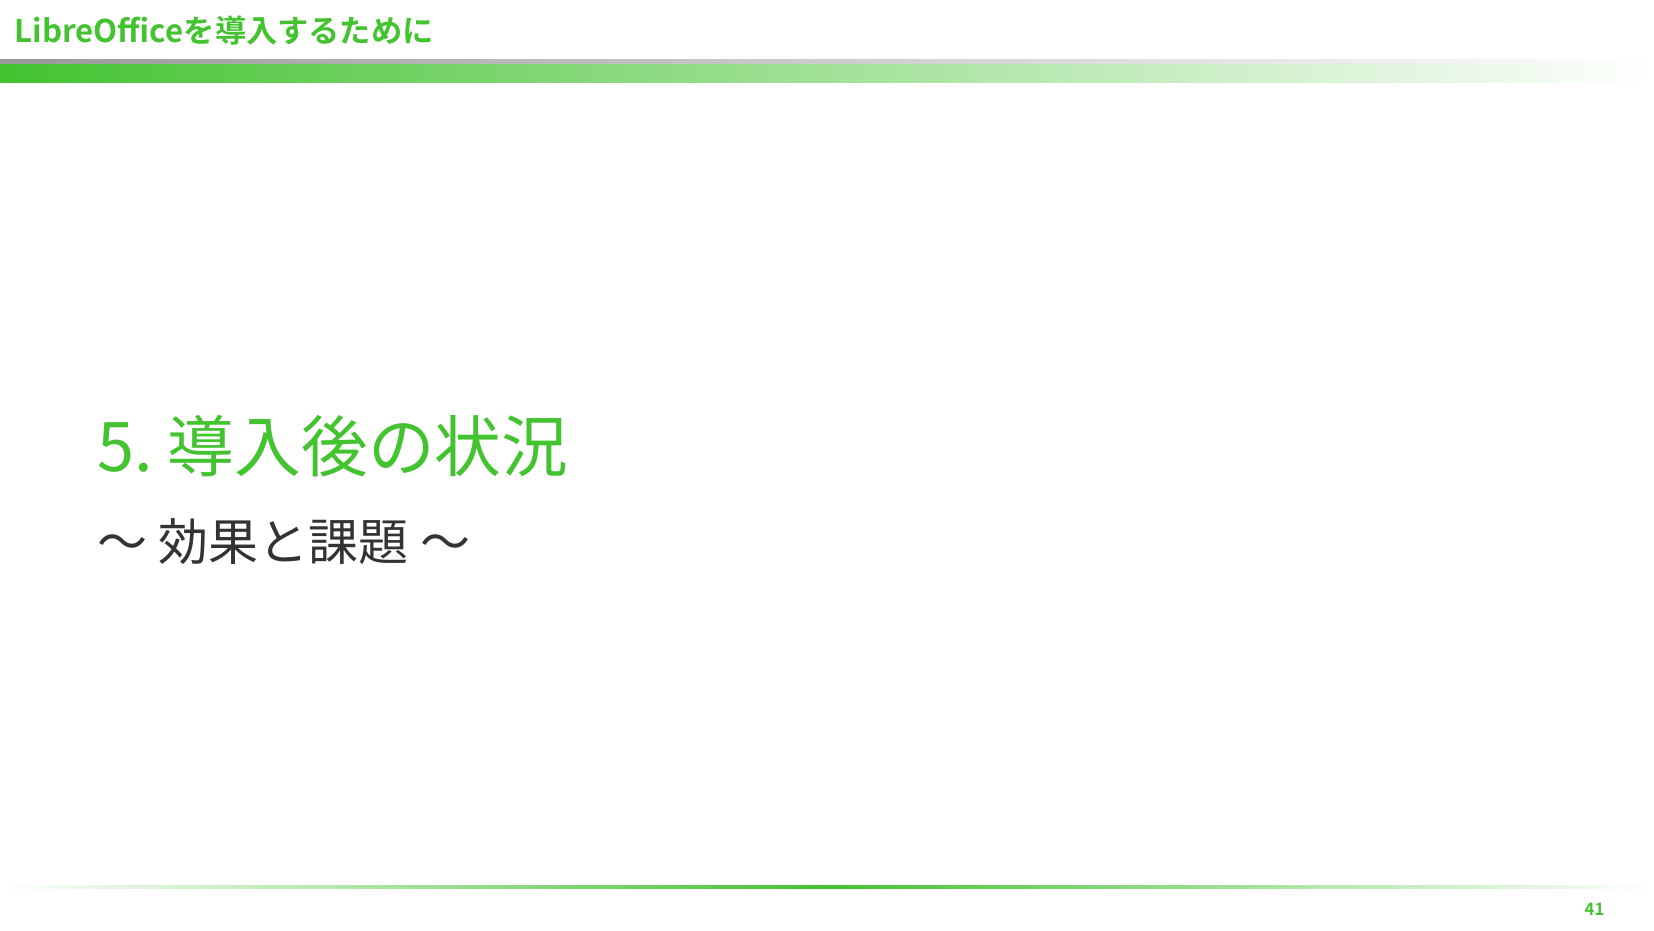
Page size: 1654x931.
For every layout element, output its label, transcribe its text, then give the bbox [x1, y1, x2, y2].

text_box [0, 885, 1654, 889]
text_box [0, 59, 1654, 83]
text_box LibreOfficeを導入するために [0, 0, 1376, 59]
text_box 5. 導入後の状況 〜 効果と課題 〜 [82, 129, 1565, 839]
text_box <番号> [1535, 888, 1654, 928]
